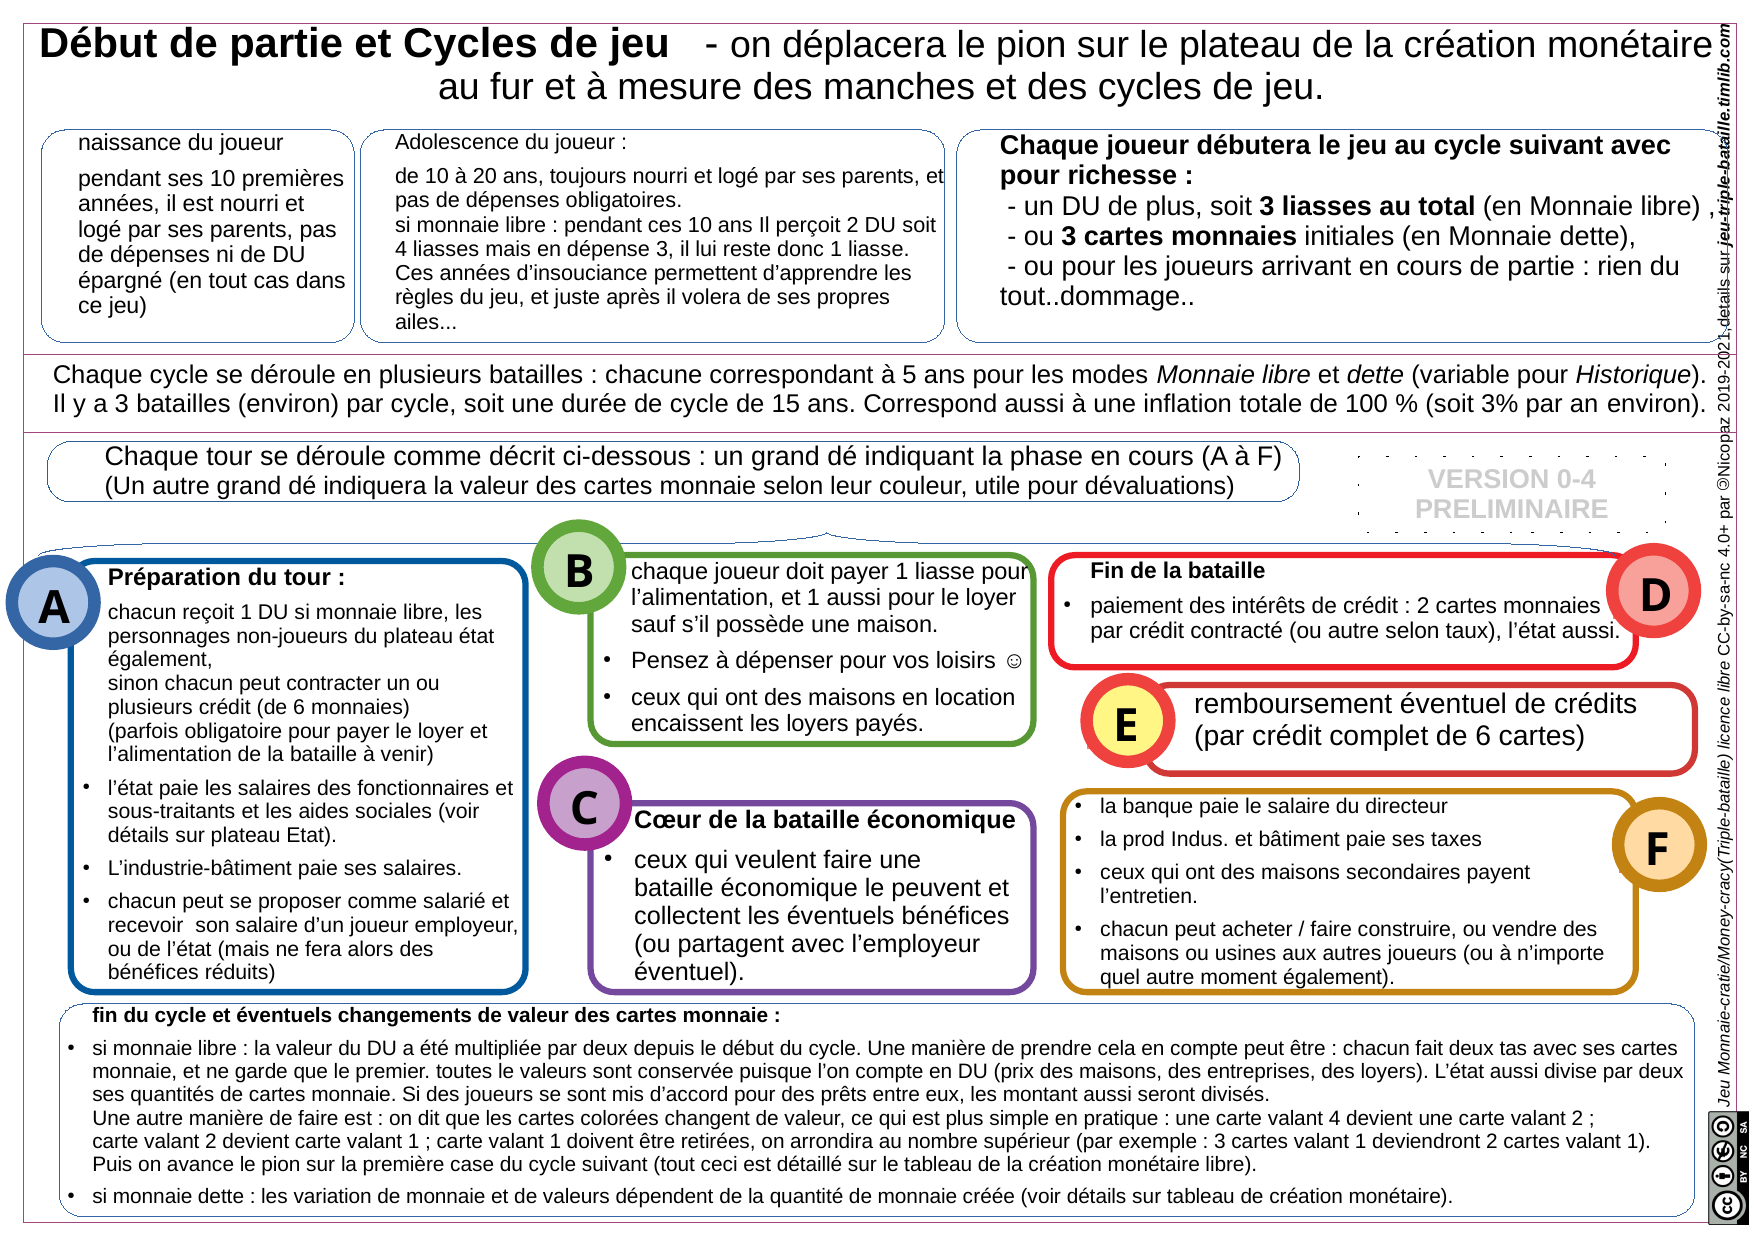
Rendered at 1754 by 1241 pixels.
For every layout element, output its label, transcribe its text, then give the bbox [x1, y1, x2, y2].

text_box [543, 774, 555, 832]
text_box [11, 574, 23, 631]
list Cœur de la bataille économique ceux qui veulent faire une bataille économique le peuvent et collectent les éventuels bénéfices (ou partagent avec l’employeur éventuel). [590, 803, 1034, 993]
text_box [1106, 679, 1150, 685]
text_box [1101, 752, 1155, 762]
text_box [564, 761, 605, 767]
list Chaque joueur débutera le jeu au cycle suivant avec pour richesse : - un DU de plus, soit 3 liasses au total (en Monnaie libre) , - ou 3 cartes monnaies initiales (en Monnaie dette), - ou pour les joueurs arrivant en cours de partie : rien du tout..dommage.. [956, 129, 1728, 343]
text_box [26, 634, 80, 644]
text_box B [549, 531, 612, 598]
text_box F [1629, 809, 1693, 876]
text_box E [1098, 685, 1162, 752]
list remboursement éventuel de crédits (par crédit complet de 6 cartes) [1145, 685, 1695, 774]
text_box [1632, 876, 1687, 886]
list Chaque cycle se déroule en plusieurs batailles : chacune correspondant à 5 ans pour les modes Monnaie libre et dette (variable pour Historique). Il y a 3 batailles (environ) par cycle, soit une durée de cycle de 15 ans. Correspond aussi à une inflation totale de 100 % (soit 3% par an environ). [11, 360, 1713, 467]
list Préparation du tour : chacun reçoit 1 DU si monnaie libre, les personnages non-joueurs du plateau état également, sinon chacun peut contracter un ou plusieurs crédit (de 6 monnaies) (parfois obligatoire pour payer le loyer et l’alimentation de la bataille à venir) l’état paie les salaires des fonctionnaires et sous-traitants et les aides sociales (voir détails sur plateau Etat). L’industrie-bâtiment paie ses salaires. chacun peut se proposer comme salarié et recevoir son salaire d’un joueur employeur, ou de l’état (mais ne fera alors des bénéfices réduits) [70, 561, 526, 993]
list fin du cycle et éventuels changements de valeur des cartes monnaie : si monnaie libre : la valeur du DU a été multipliée par deux depuis le début du cycle. Une manière de prendre cela en compte peut être : chacun fait deux tas avec ses cartes monnaie, et ne garde que le premier. toutes le valeurs sont conservée puisque l’on compte en DU (prix des maisons, des entreprises, des loyers). L’état aussi divise par deux ses quantités de cartes monnaie. Si des joueurs se sont mis d’accord pour des prêts entre eux, les montant aussi seront divisés. Une autre manière de faire est : on dit que les cartes colorées changent de valeur, ce qui est plus simple en pratique : une carte valant 4 devient une carte valant 2 ; carte valant 2 devient carte valant 1 ; carte valant 1 doivent être retirées, on arrondira au nombre supérieur (par exemple : 3 cartes valant 1 deviendront 2 cartes valant 1). Puis on avance le pion sur la première case du cycle suivant (tout ceci est détaillé sur le tableau de la création monétaire libre). si monnaie dette : les variation de monnaie et de valeurs dépendent de la quantité de monnaie créée (voir détails sur tableau de création monétaire). [59, 1003, 1695, 1217]
text_box [1162, 697, 1170, 744]
text_box [537, 538, 549, 596]
text_box [1086, 692, 1098, 749]
text_box D [1624, 555, 1687, 622]
text_box [551, 598, 606, 609]
text_box [87, 578, 95, 627]
text_box [618, 778, 627, 828]
text_box [1687, 566, 1695, 615]
list la banque paie le salaire du directeur la prod Indus. et bâtiment paie ses taxes ceux qui ont des maisons secondaires payent l’entretien. chacun peut acheter / faire construire, ou vendre des maisons ou usines aux autres joueurs (ou à n’importe quel autre moment également). [1062, 791, 1636, 993]
picture [1709, 1112, 1749, 1225]
text_box [1638, 803, 1681, 809]
text_box VERSION 0-4 PRELIMINAIRE [1358, 456, 1666, 533]
list naissance du joueur pendant ses 10 premières années, il est nourri et logé par ses parents, pas de dépenses ni de DU épargné (en tout cas dans ce jeu) [41, 129, 355, 343]
list Fin de la bataille paiement des intérêts de crédit : 2 cartes monnaies par crédit contracté (ou autre selon taux), l’état aussi. [1051, 555, 1636, 668]
title Début de partie et Cycles de jeu - on déplacera le pion sur le plateau de la création monétaire au fur et à mesure des manches et des cycles de jeu. [20, 19, 1733, 155]
text_box [1612, 561, 1624, 620]
text_box [1632, 549, 1675, 555]
text_box A [23, 566, 87, 634]
text_box [1618, 816, 1629, 873]
text_box [1693, 820, 1701, 869]
text_box [558, 525, 600, 531]
text_box C [555, 767, 618, 835]
text_box [612, 542, 621, 592]
text_box [1626, 622, 1681, 632]
list Chaque tour se déroule comme décrit ci-dessous : un grand dé indiquant la phase en cours (A à F) (Un autre grand dé indiquera la valeur des cartes monnaie selon leur couleur, utile pour dévaluations) [47, 467, 1300, 502]
list Adolescence du joueur : de 10 à 20 ans, toujours nourri et logé par ses parents, et pas de dépenses obligatoires. si monnaie libre : pendant ces 10 ans Il perçoit 2 DU soit 4 liasses mais en dépense 3, il lui reste donc 1 liasse. Ces années d’insouciance permettent d’apprendre les règles du jeu, et juste après il volera de ses propres ailes... [360, 129, 945, 343]
text_box [558, 835, 612, 845]
title Début de partie et Cycles de jeu - on déplacera le pion sur le plateau de la création monétaire au fur et à mesure des manches et des cycles de jeu. [24, 24, 1733, 155]
list chaque joueur doit payer 1 liasse pour l’alimentation, et 1 aussi pour le loyer sauf s’il possède une maison. Pensez à dépenser pour vos loisirs ☺ ceux qui ont des maisons en location encaissent les loyers payés. [590, 555, 1034, 745]
text_box [33, 561, 73, 566]
